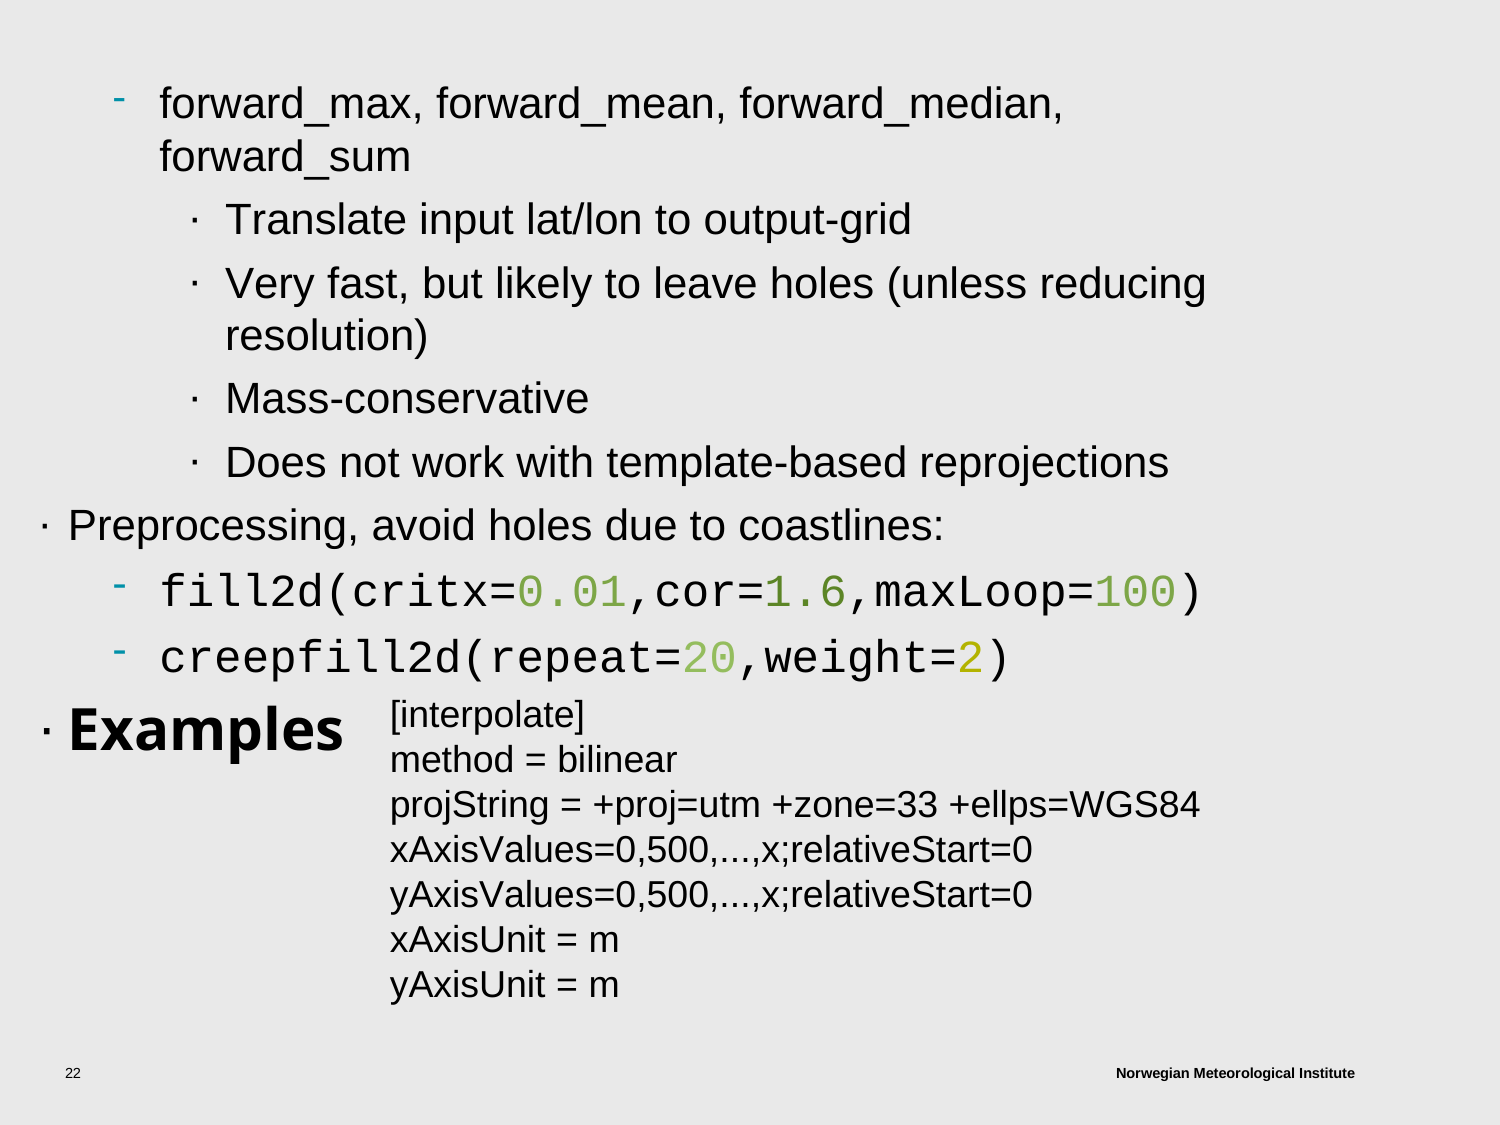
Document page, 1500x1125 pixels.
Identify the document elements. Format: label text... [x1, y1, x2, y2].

text_box [interpolate] method = bilinear projString = +proj=utm +zone=33 +ellps=WGS84 xAxisValues=0,500,...,x;relativeStart=0 yAxisValues=0,500,...,x;relativeStart=0 xAxisUnit = m yAxisUnit = m [375, 682, 1415, 1088]
list forward_max, forward_mean, forward_median, forward_sum Translate input lat/lon to output-grid Very fast, but likely to leave holes (unless reducing resolution) Mass-conservative Does not work with template-based reprojections Preprocessing, avoid holes due to coastlines: fill2d(critx=0.01,cor=1.6,maxLoop=100) creepfill2d(repeat=20,weight=2) Examples [37, 75, 1270, 1053]
